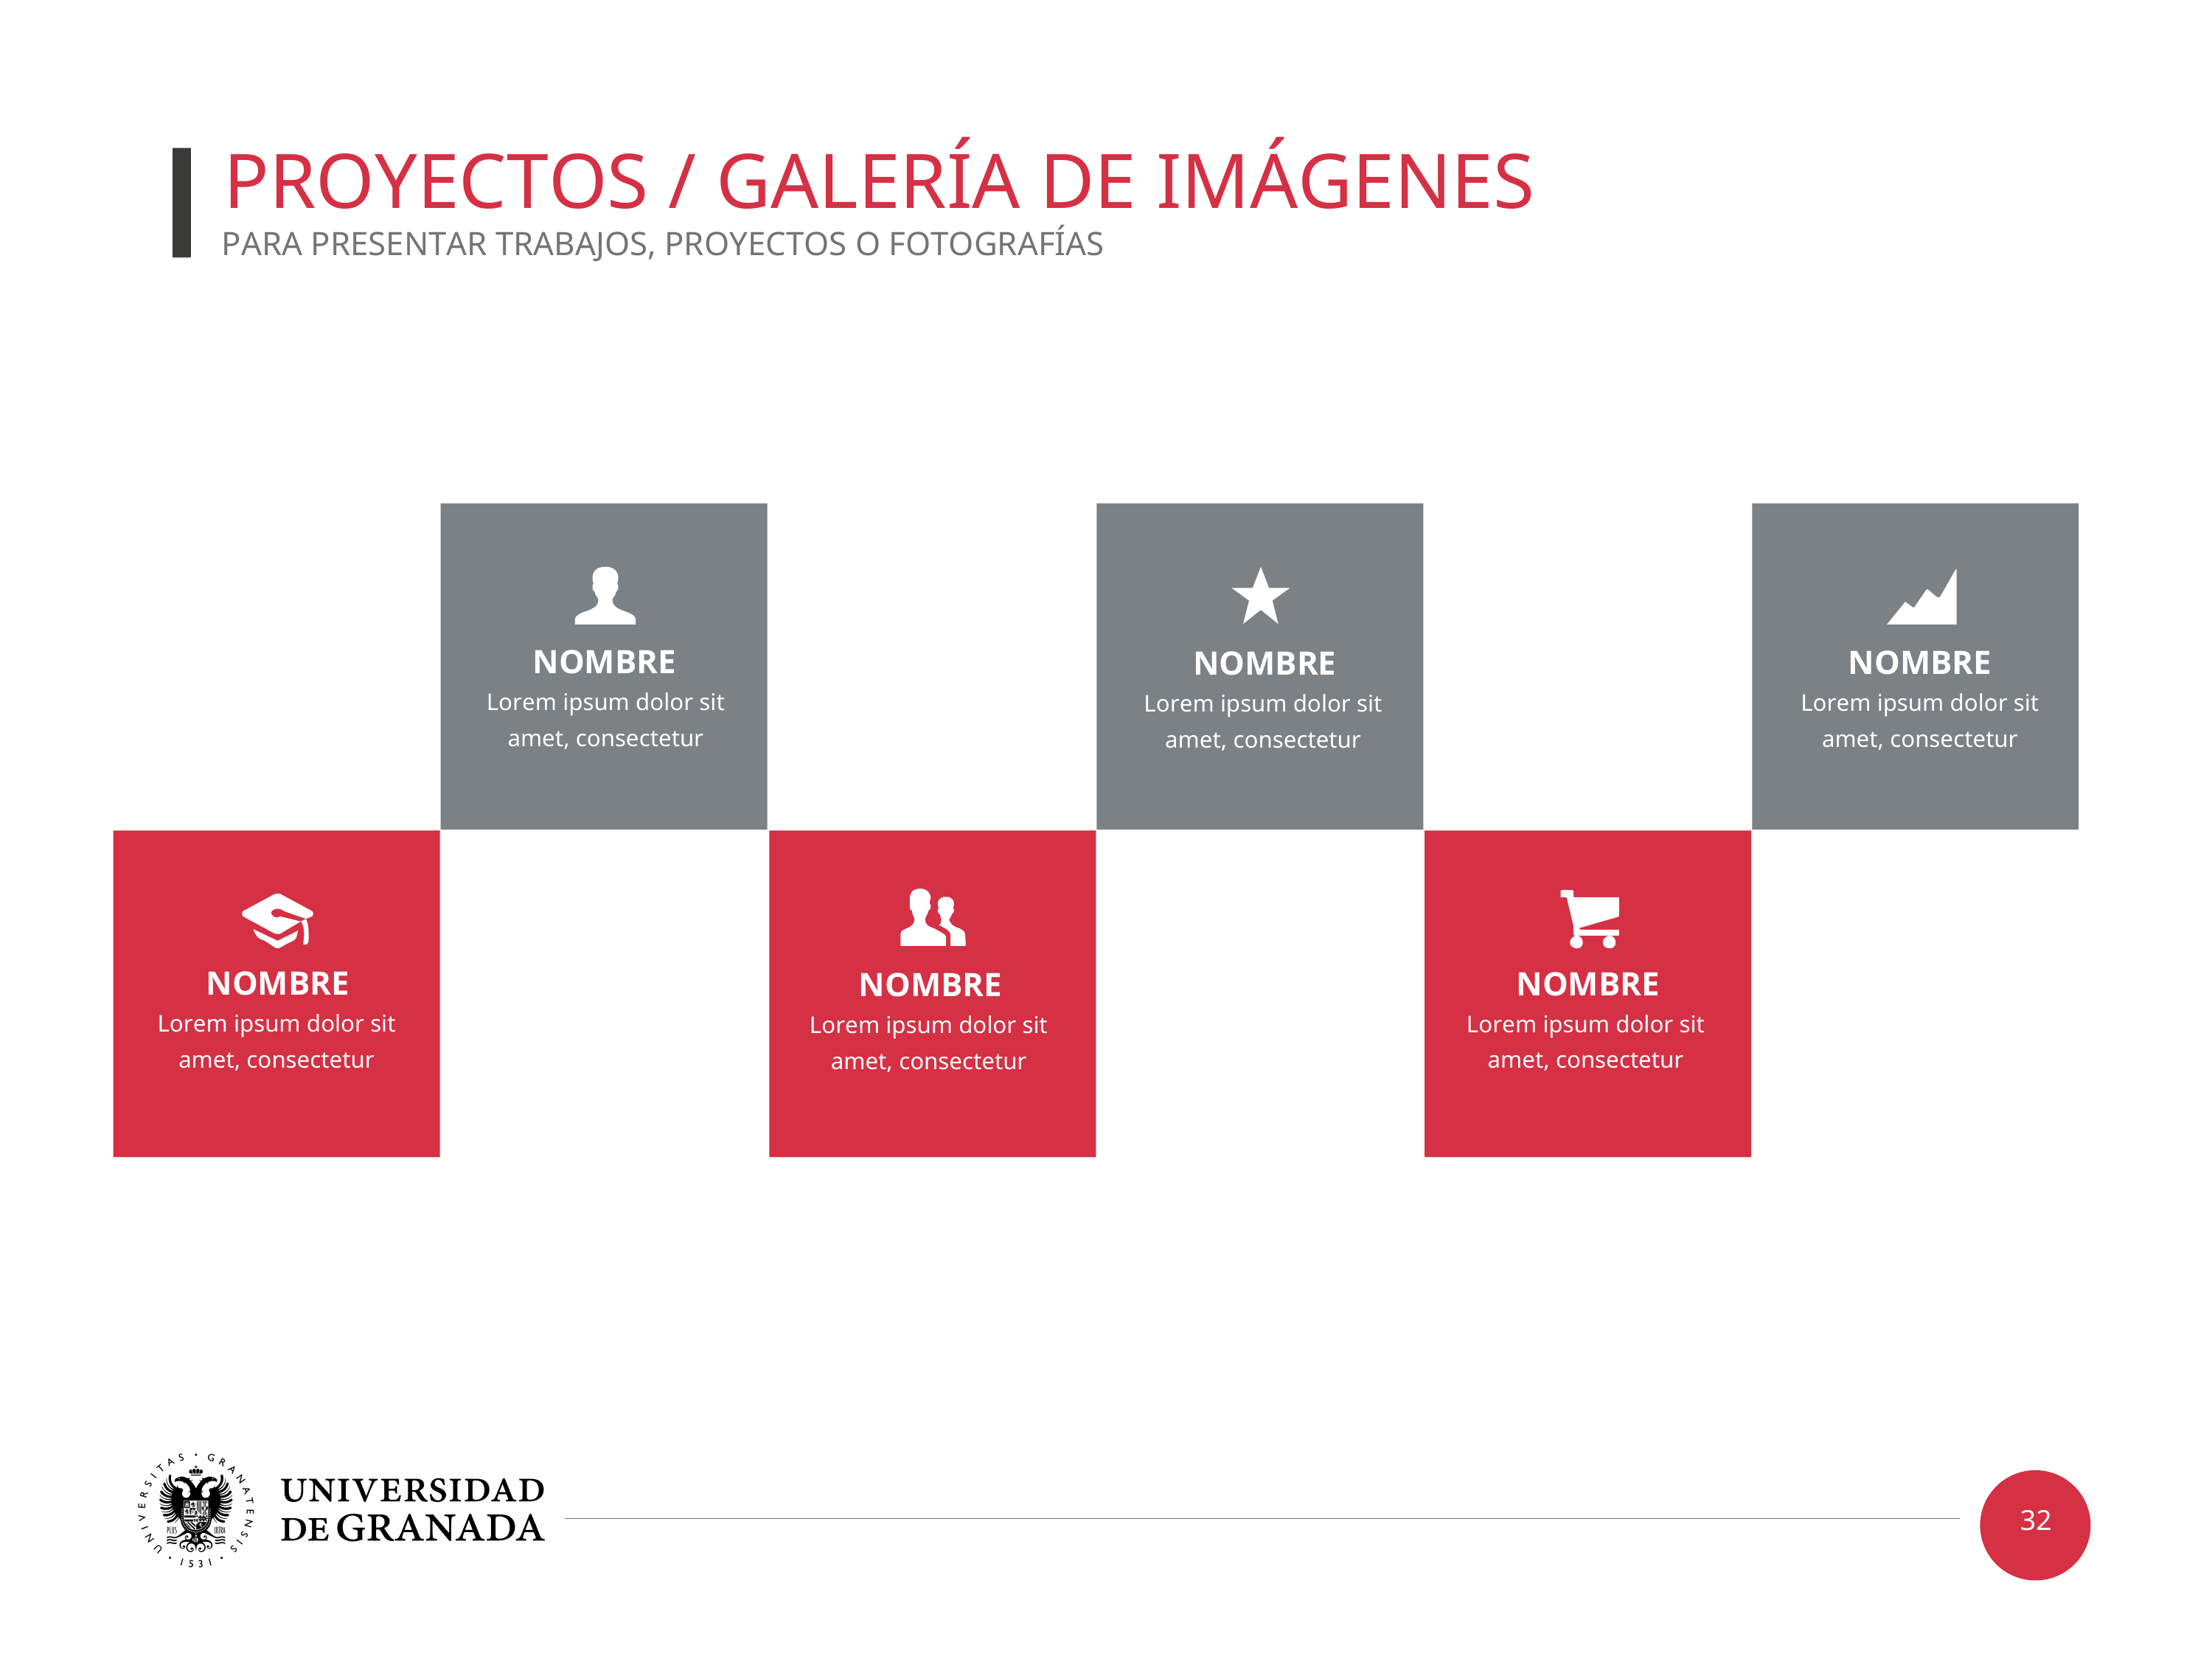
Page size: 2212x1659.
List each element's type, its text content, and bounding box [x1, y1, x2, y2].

text_box Lorem ipsum dolor sit amet, consectetur [1781, 689, 2059, 760]
text_box NOMBRE [822, 956, 1039, 1012]
text_box [1425, 503, 2079, 1158]
text_box [173, 147, 191, 257]
text_box Lorem ipsum dolor sit amet, consectetur [137, 992, 416, 1081]
text_box NOMBRE [1481, 955, 1694, 1011]
text_box [769, 503, 1424, 1158]
text_box NOMBRE [1159, 634, 1370, 690]
text_box PROYECTOS / GALERÍA DE IMÁGENES [212, 127, 2063, 229]
picture [118, 1421, 565, 1600]
text_box Lorem ipsum dolor sit amet, consectetur [467, 671, 745, 760]
text_box [113, 503, 768, 1158]
text_box NOMBRE [173, 954, 383, 1010]
text_box Lorem ipsum dolor sit amet, consectetur [1124, 672, 1402, 761]
text_box NOMBRE [491, 633, 717, 689]
text_box Lorem ipsum dolor sit amet, consectetur [1447, 992, 1725, 1082]
text_box NOMBRE [1781, 633, 2059, 689]
text_box PARA PRESENTAR TRABAJOS, PROYECTOS O FOTOGRAFÍAS [210, 218, 2061, 268]
text_box Lorem ipsum dolor sit amet, consectetur [790, 993, 1068, 1082]
